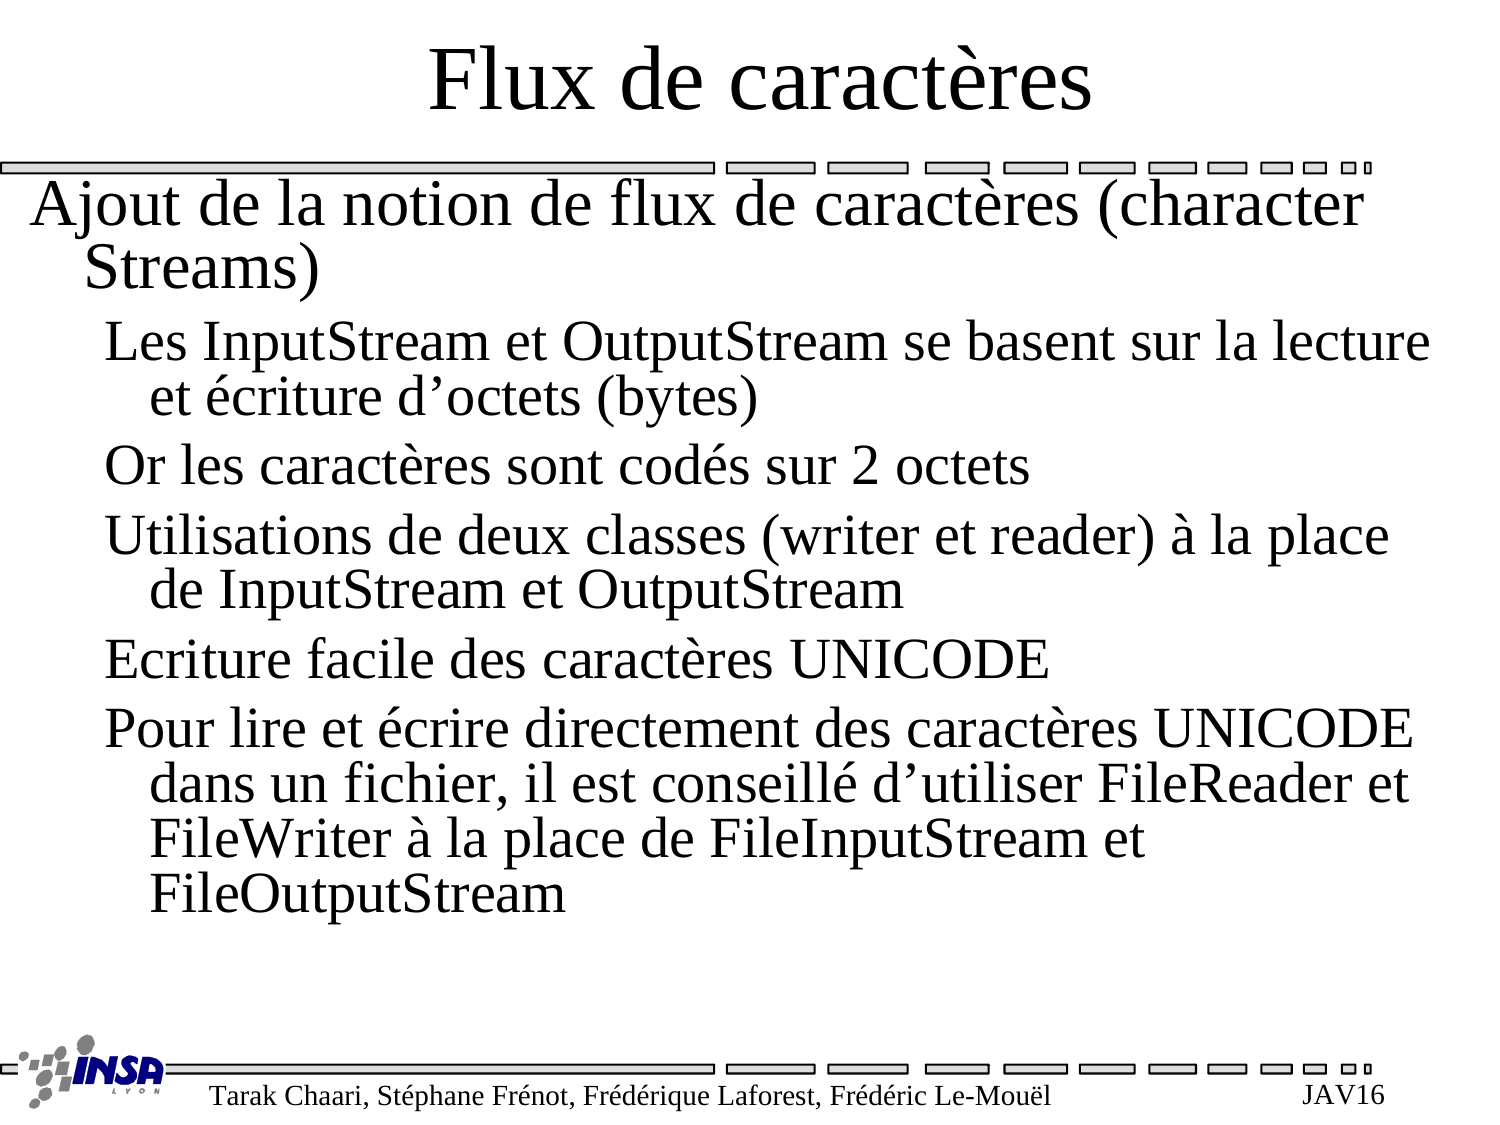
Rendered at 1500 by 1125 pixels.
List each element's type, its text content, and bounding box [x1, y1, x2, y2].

list Ajout de la notion de flux de caractères (character Streams)‏ Les InputStream et OutputStream se basent sur la lecture et écriture d’octets (bytes)‏ Or les caractères sont codés sur 2 octets Utilisations de deux classes (writer et reader) à la place de InputStream et OutputStream Ecriture facile des caractères UNICODE Pour lire et écrire directement des caractères UNICODE dans un fichier, il est conseillé d’utiliser FileReader et FileWriter à la place de FileInputStream et FileOutputStream [29, 174, 1459, 1113]
title Flux de caractères [125, 0, 1399, 162]
